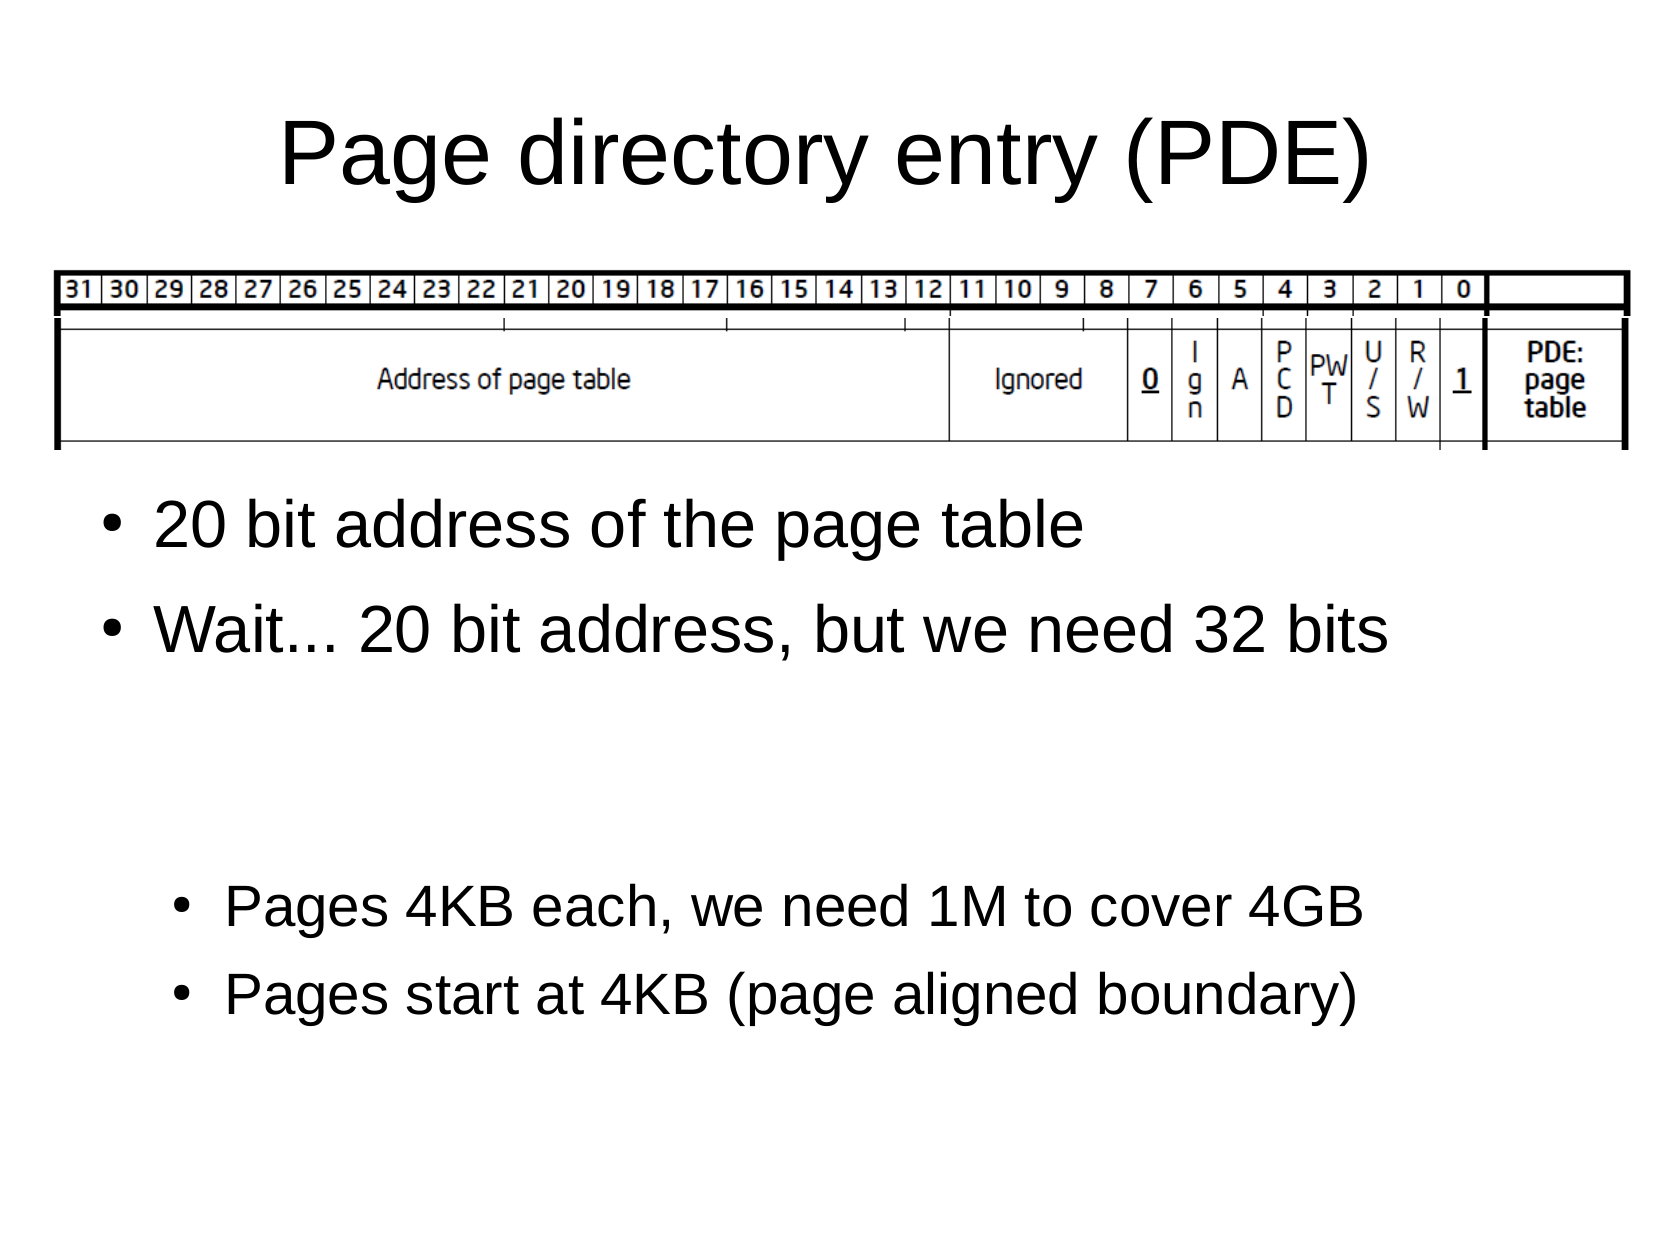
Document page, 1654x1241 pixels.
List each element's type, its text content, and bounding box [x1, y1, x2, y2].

title Page directory entry (PDE) [82, 49, 1571, 257]
picture [42, 262, 1636, 316]
list 20 bit address of the page table Wait... 20 bit address, but we need 32 bits Pages 4KB each, we need 1M to cover 4GB Pages start at 4KB (page aligned boundary) [82, 487, 1571, 1088]
picture [37, 318, 1642, 451]
